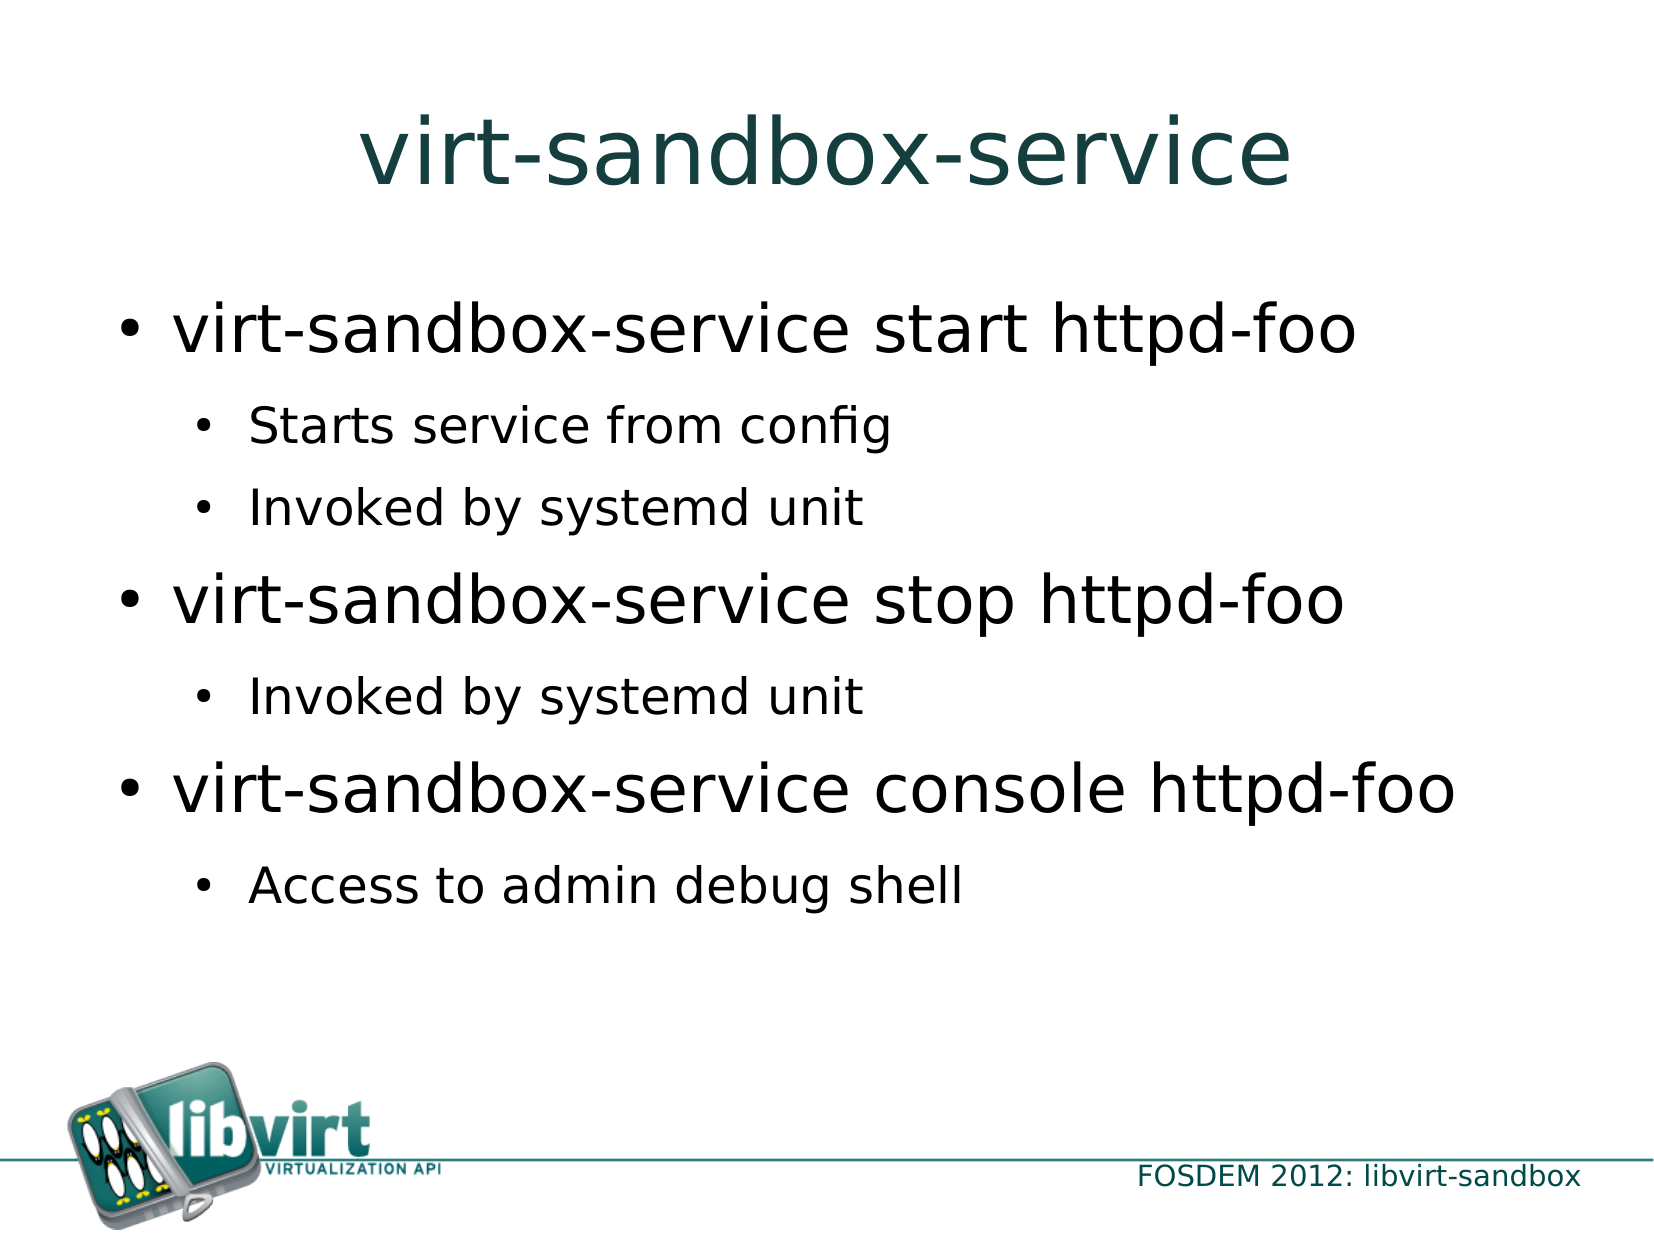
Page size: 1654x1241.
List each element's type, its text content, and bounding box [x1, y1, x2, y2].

title virt-sandbox-service [82, 49, 1571, 257]
text_box FOSDEM 2012: libvirt-sandbox [1122, 1151, 1654, 1211]
list virt-sandbox-service start httpd-foo Starts service from config Invoked by systemd unit virt-sandbox-service stop httpd-foo Invoked by systemd unit virt-sandbox-service console httpd-foo Access to admin debug shell [82, 290, 1571, 1062]
picture [0, 1062, 1654, 1230]
